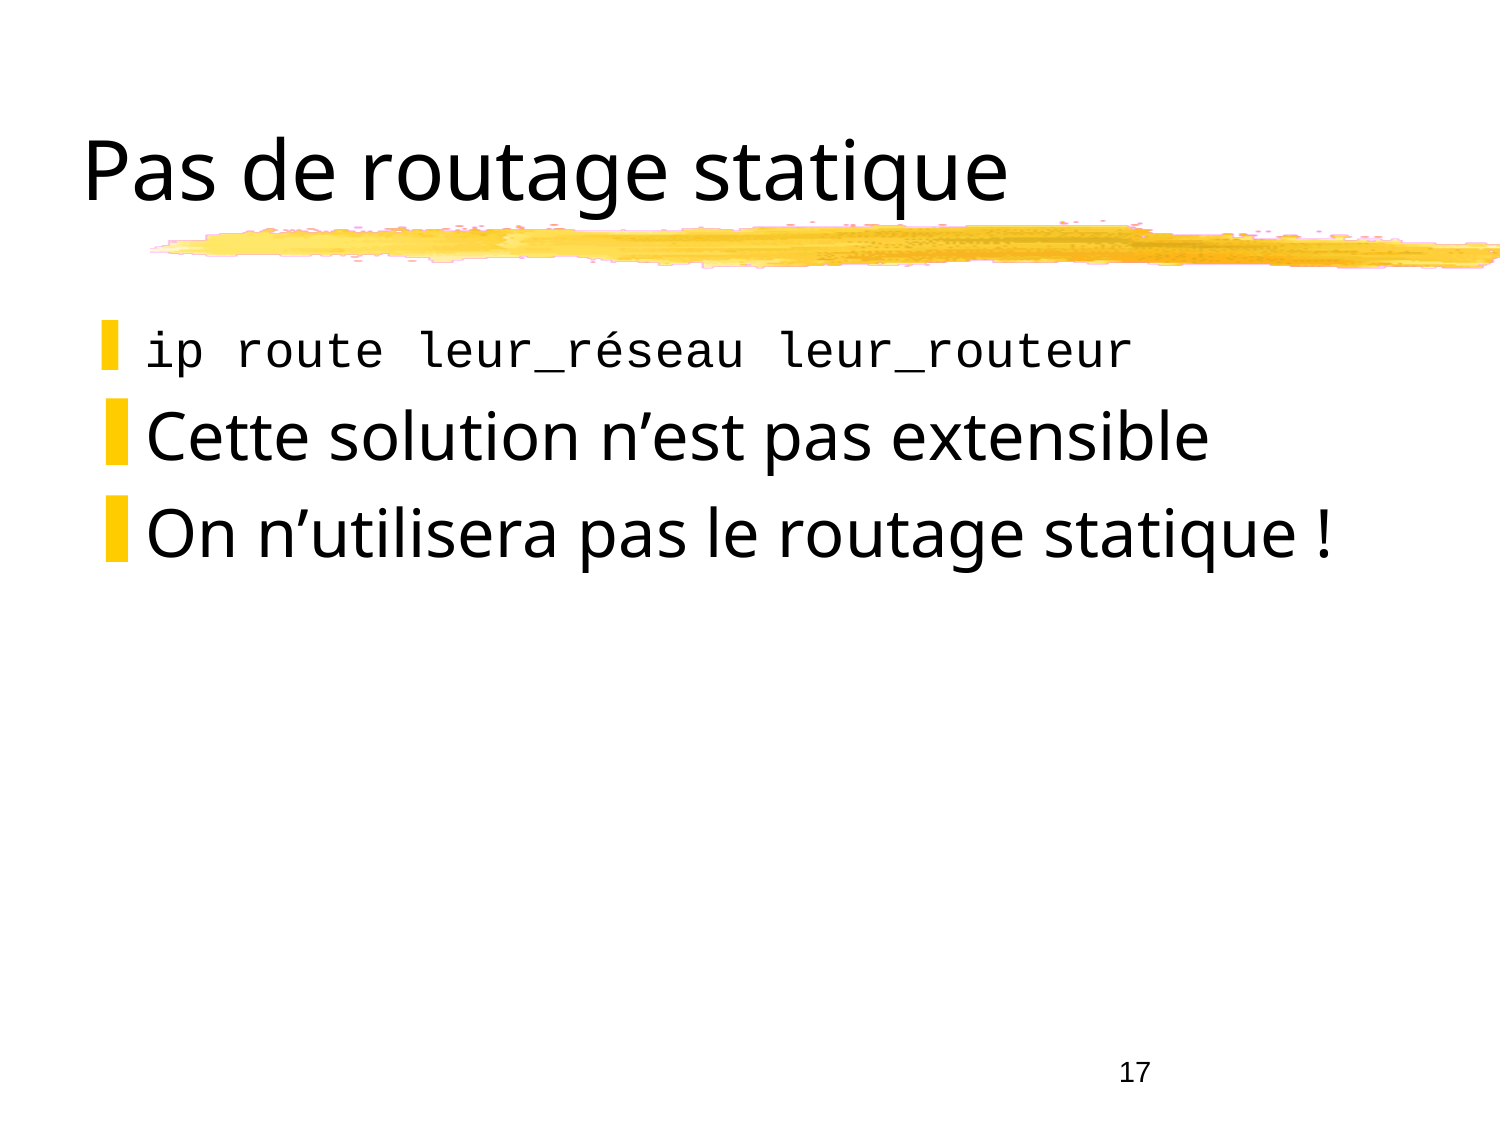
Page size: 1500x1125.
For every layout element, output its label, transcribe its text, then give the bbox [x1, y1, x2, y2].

text_box [1104, 1021, 1416, 1096]
title Pas de routage statique [66, 37, 1342, 225]
list ip route leur_réseau leur_routeur Cette solution n’est pas extensible On n’utilisera pas le routage statique ! [75, 309, 1417, 995]
